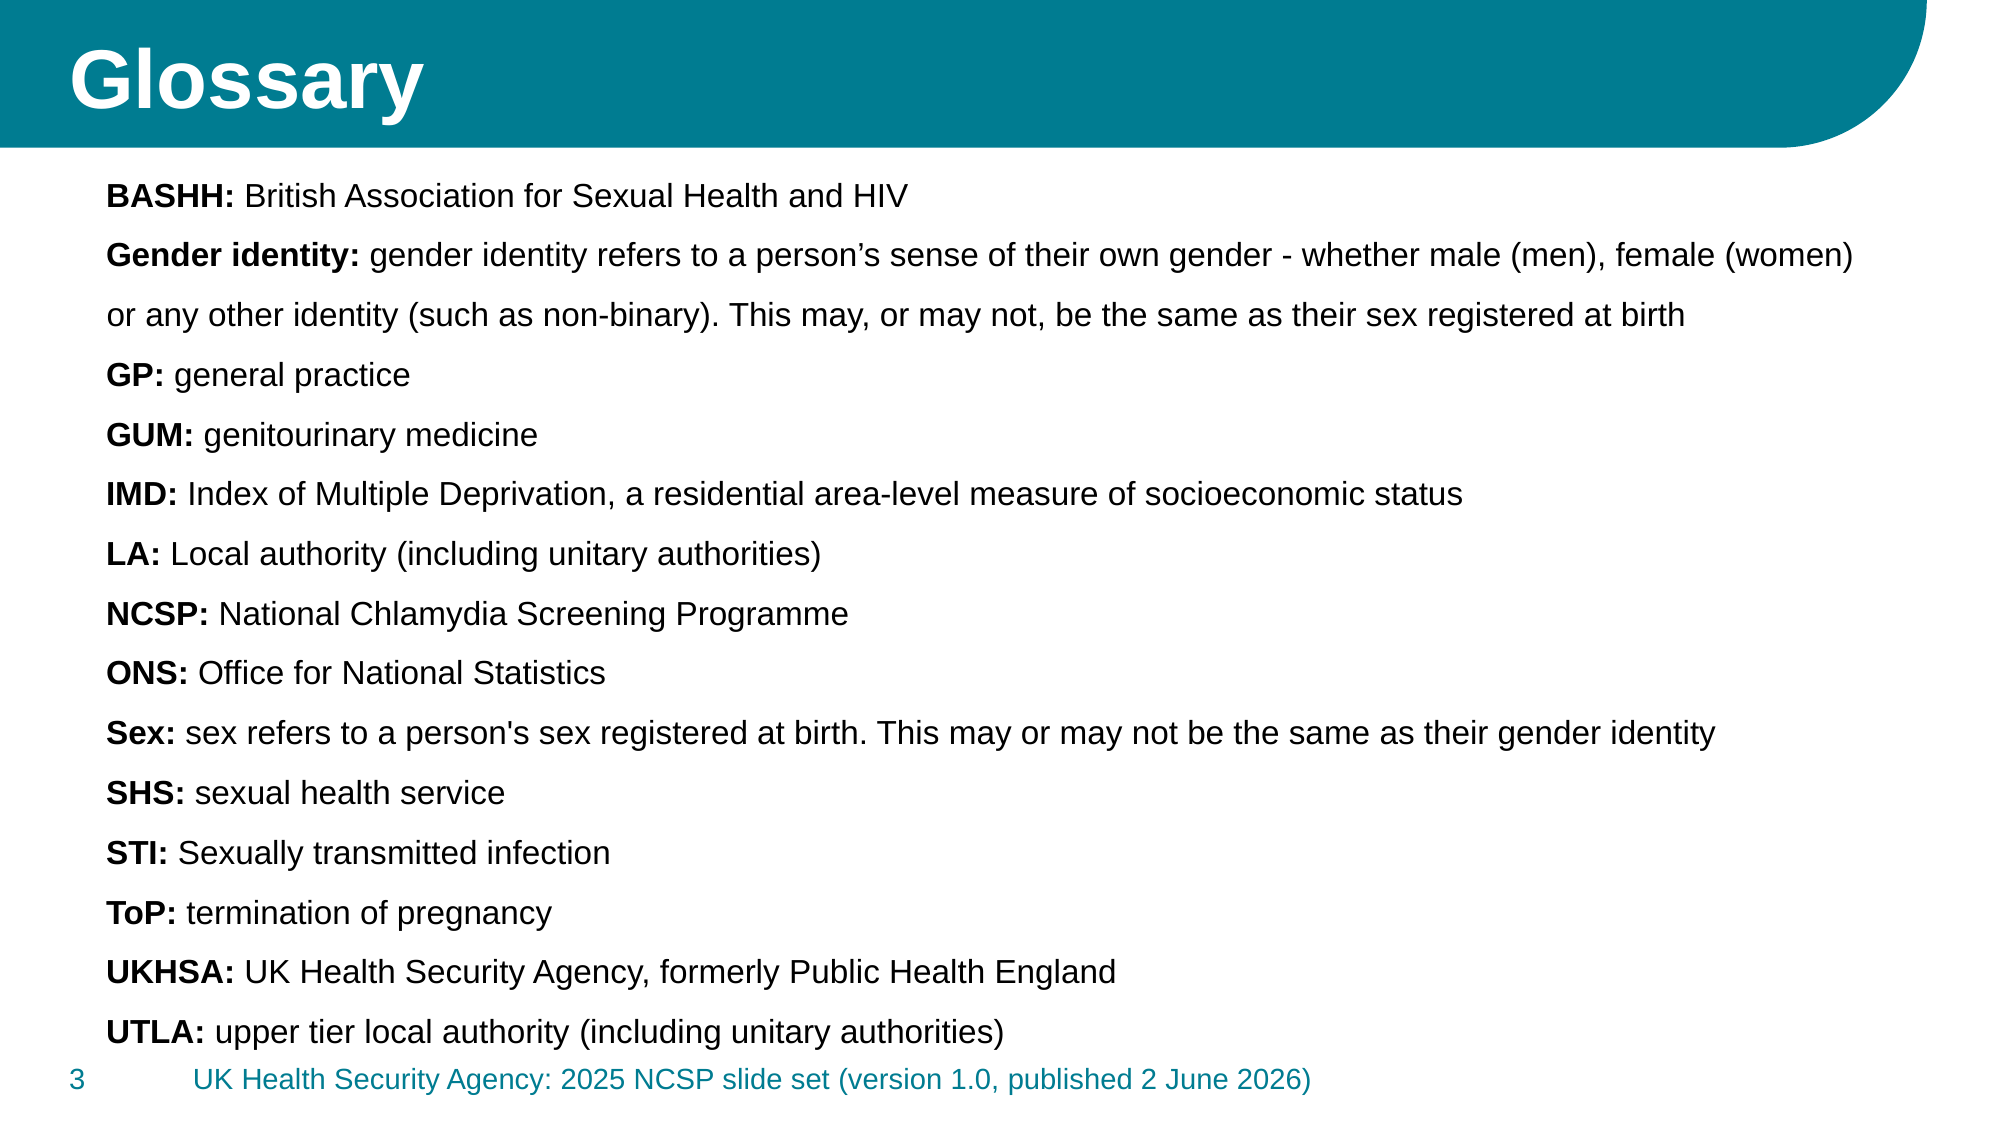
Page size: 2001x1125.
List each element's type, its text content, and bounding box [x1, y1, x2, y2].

list BASHH: British Association for Sexual Health and HIV Gender identity: gender identity refers to a person’s sense of their own gender - whether male (men), female (women) or any other identity (such as non-binary). This may, or may not, be the same as their sex registered at birth GP: general practice GUM: genitourinary medicine IMD: Index of Multiple Deprivation, a residential area-level measure of socioeconomic status LA: Local authority (including unitary authorities) NCSP: National Chlamydia Screening Programme ONS: Office for National Statistics Sex: sex refers to a person's sex registered at birth. This may or may not be the same as their gender identity SHS: sexual health service STI: Sexually transmitted infection ToP: termination of pregnancy UKHSA: UK Health Security Agency, formerly Public Health England UTLA: upper tier local authority (including unitary authorities) [16, 146, 1907, 1063]
title Glossary [54, 29, 1780, 134]
text_box [54, 1053, 152, 1112]
